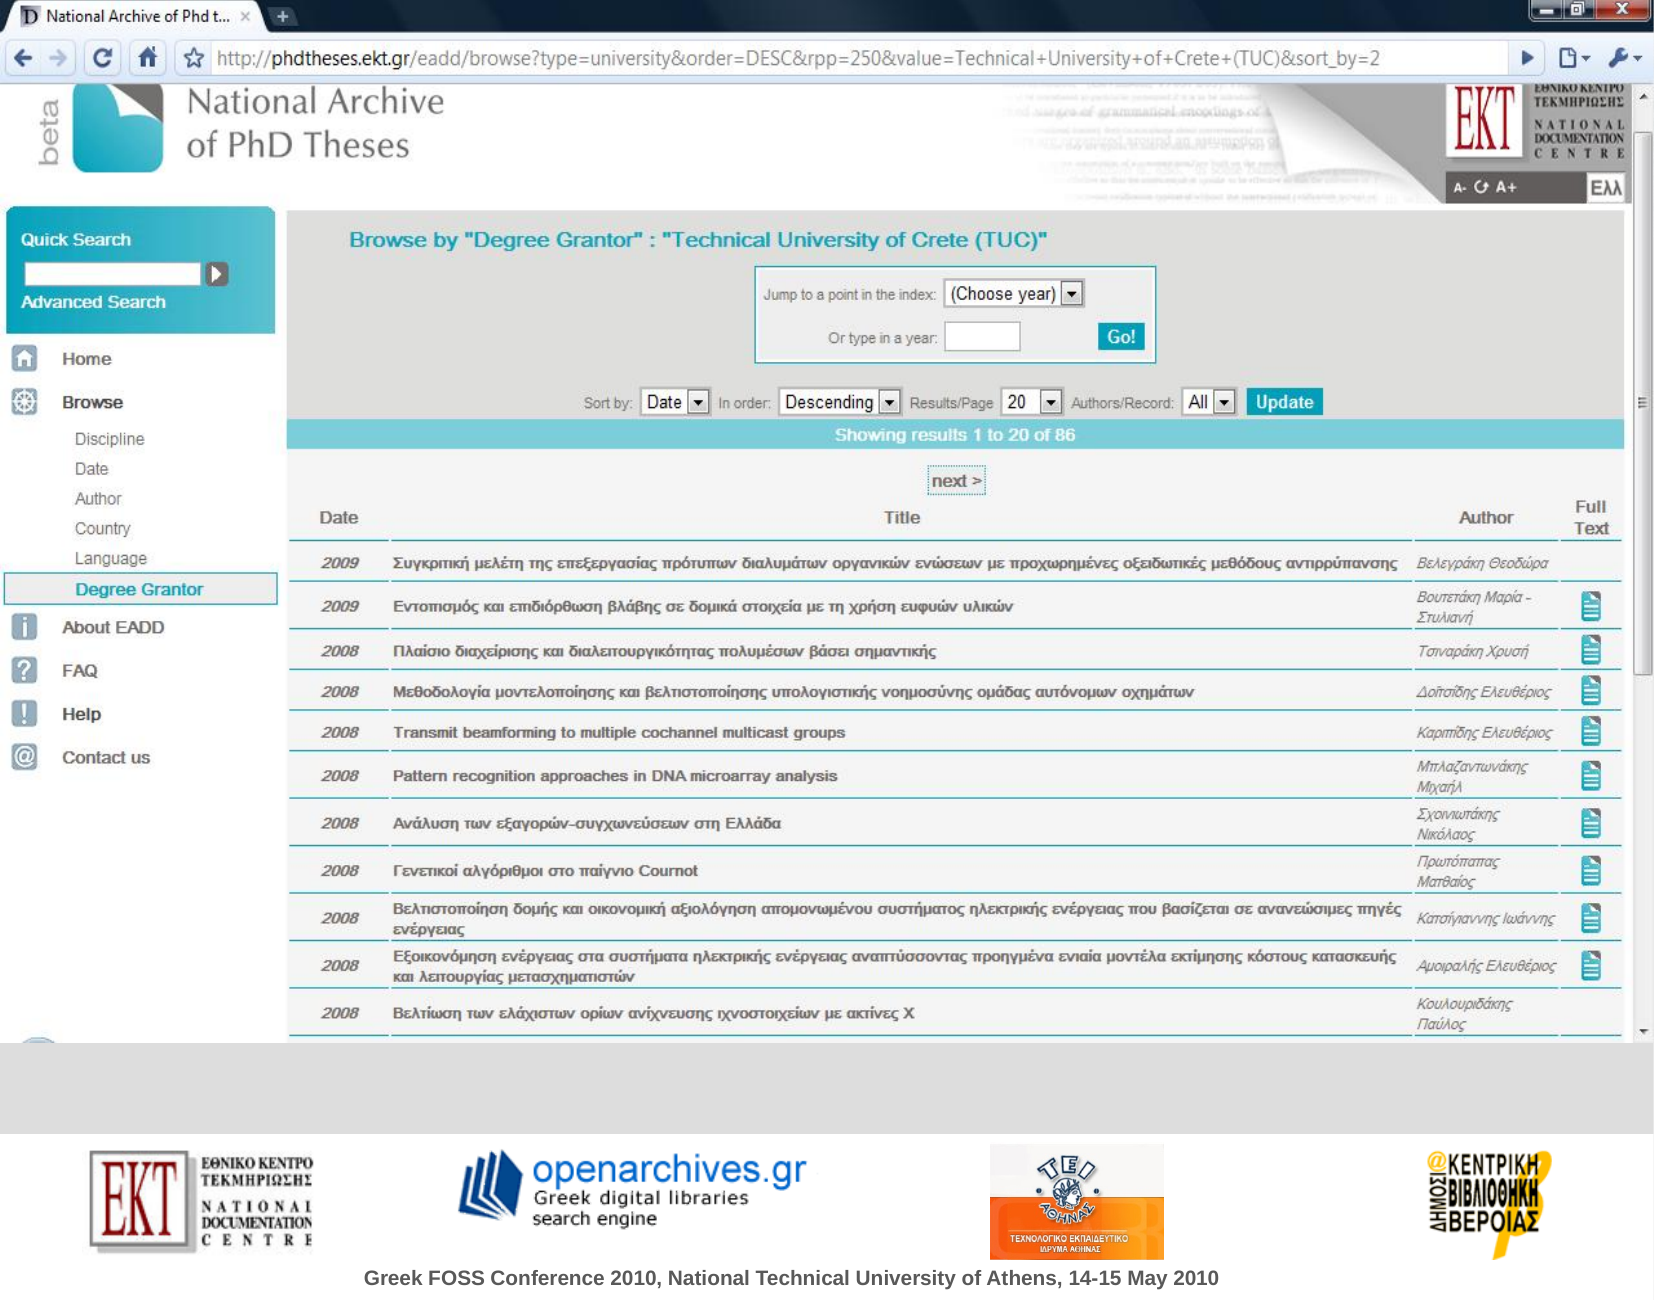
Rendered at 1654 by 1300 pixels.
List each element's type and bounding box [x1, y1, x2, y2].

picture [1424, 1136, 1648, 1260]
picture [990, 1142, 1164, 1260]
picture [82, 1138, 323, 1260]
picture [0, 0, 1654, 1043]
picture [451, 1142, 851, 1231]
